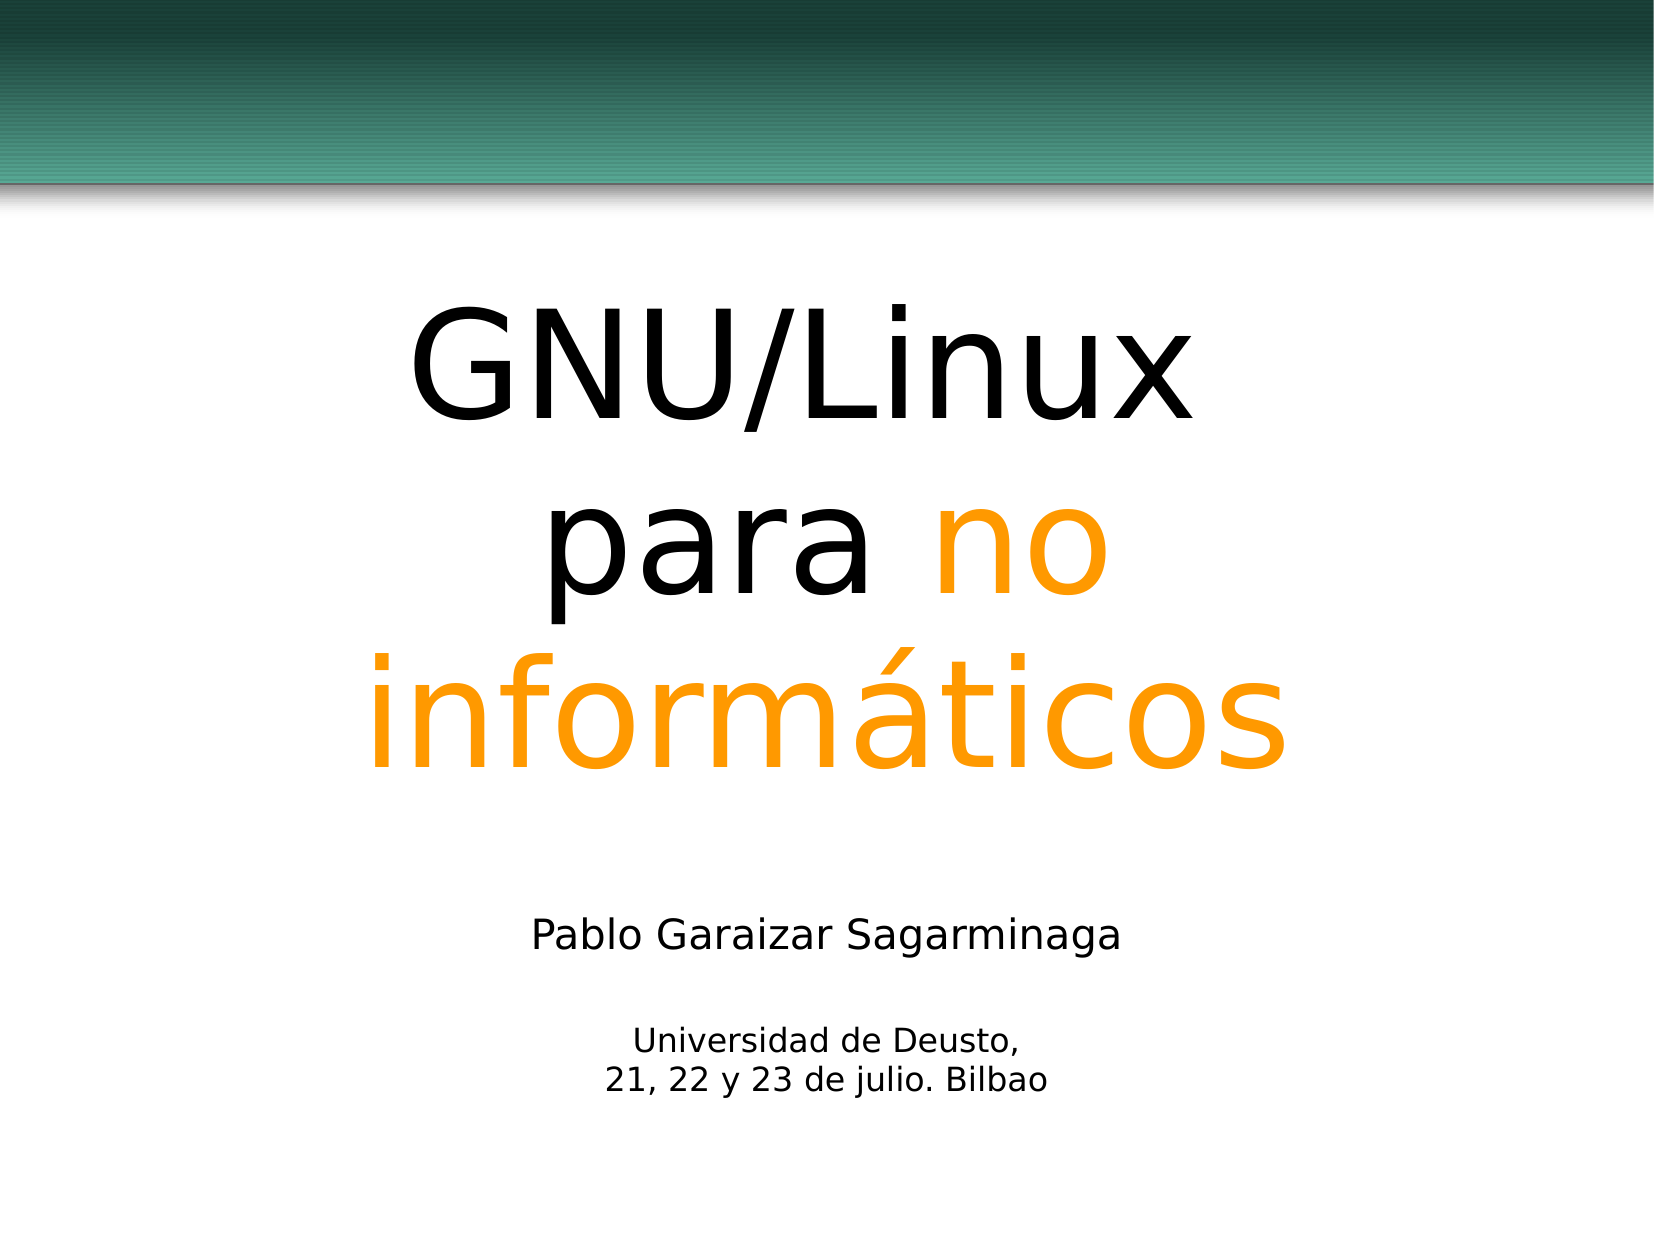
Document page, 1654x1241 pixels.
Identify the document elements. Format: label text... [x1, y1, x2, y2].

title GNU/Linux para no informáticos Pablo Garaizar Sagarminaga Universidad de Deusto, 21, 22 y 23 de julio. Bilbao [82, 197, 1571, 1182]
picture [0, 0, 1654, 225]
